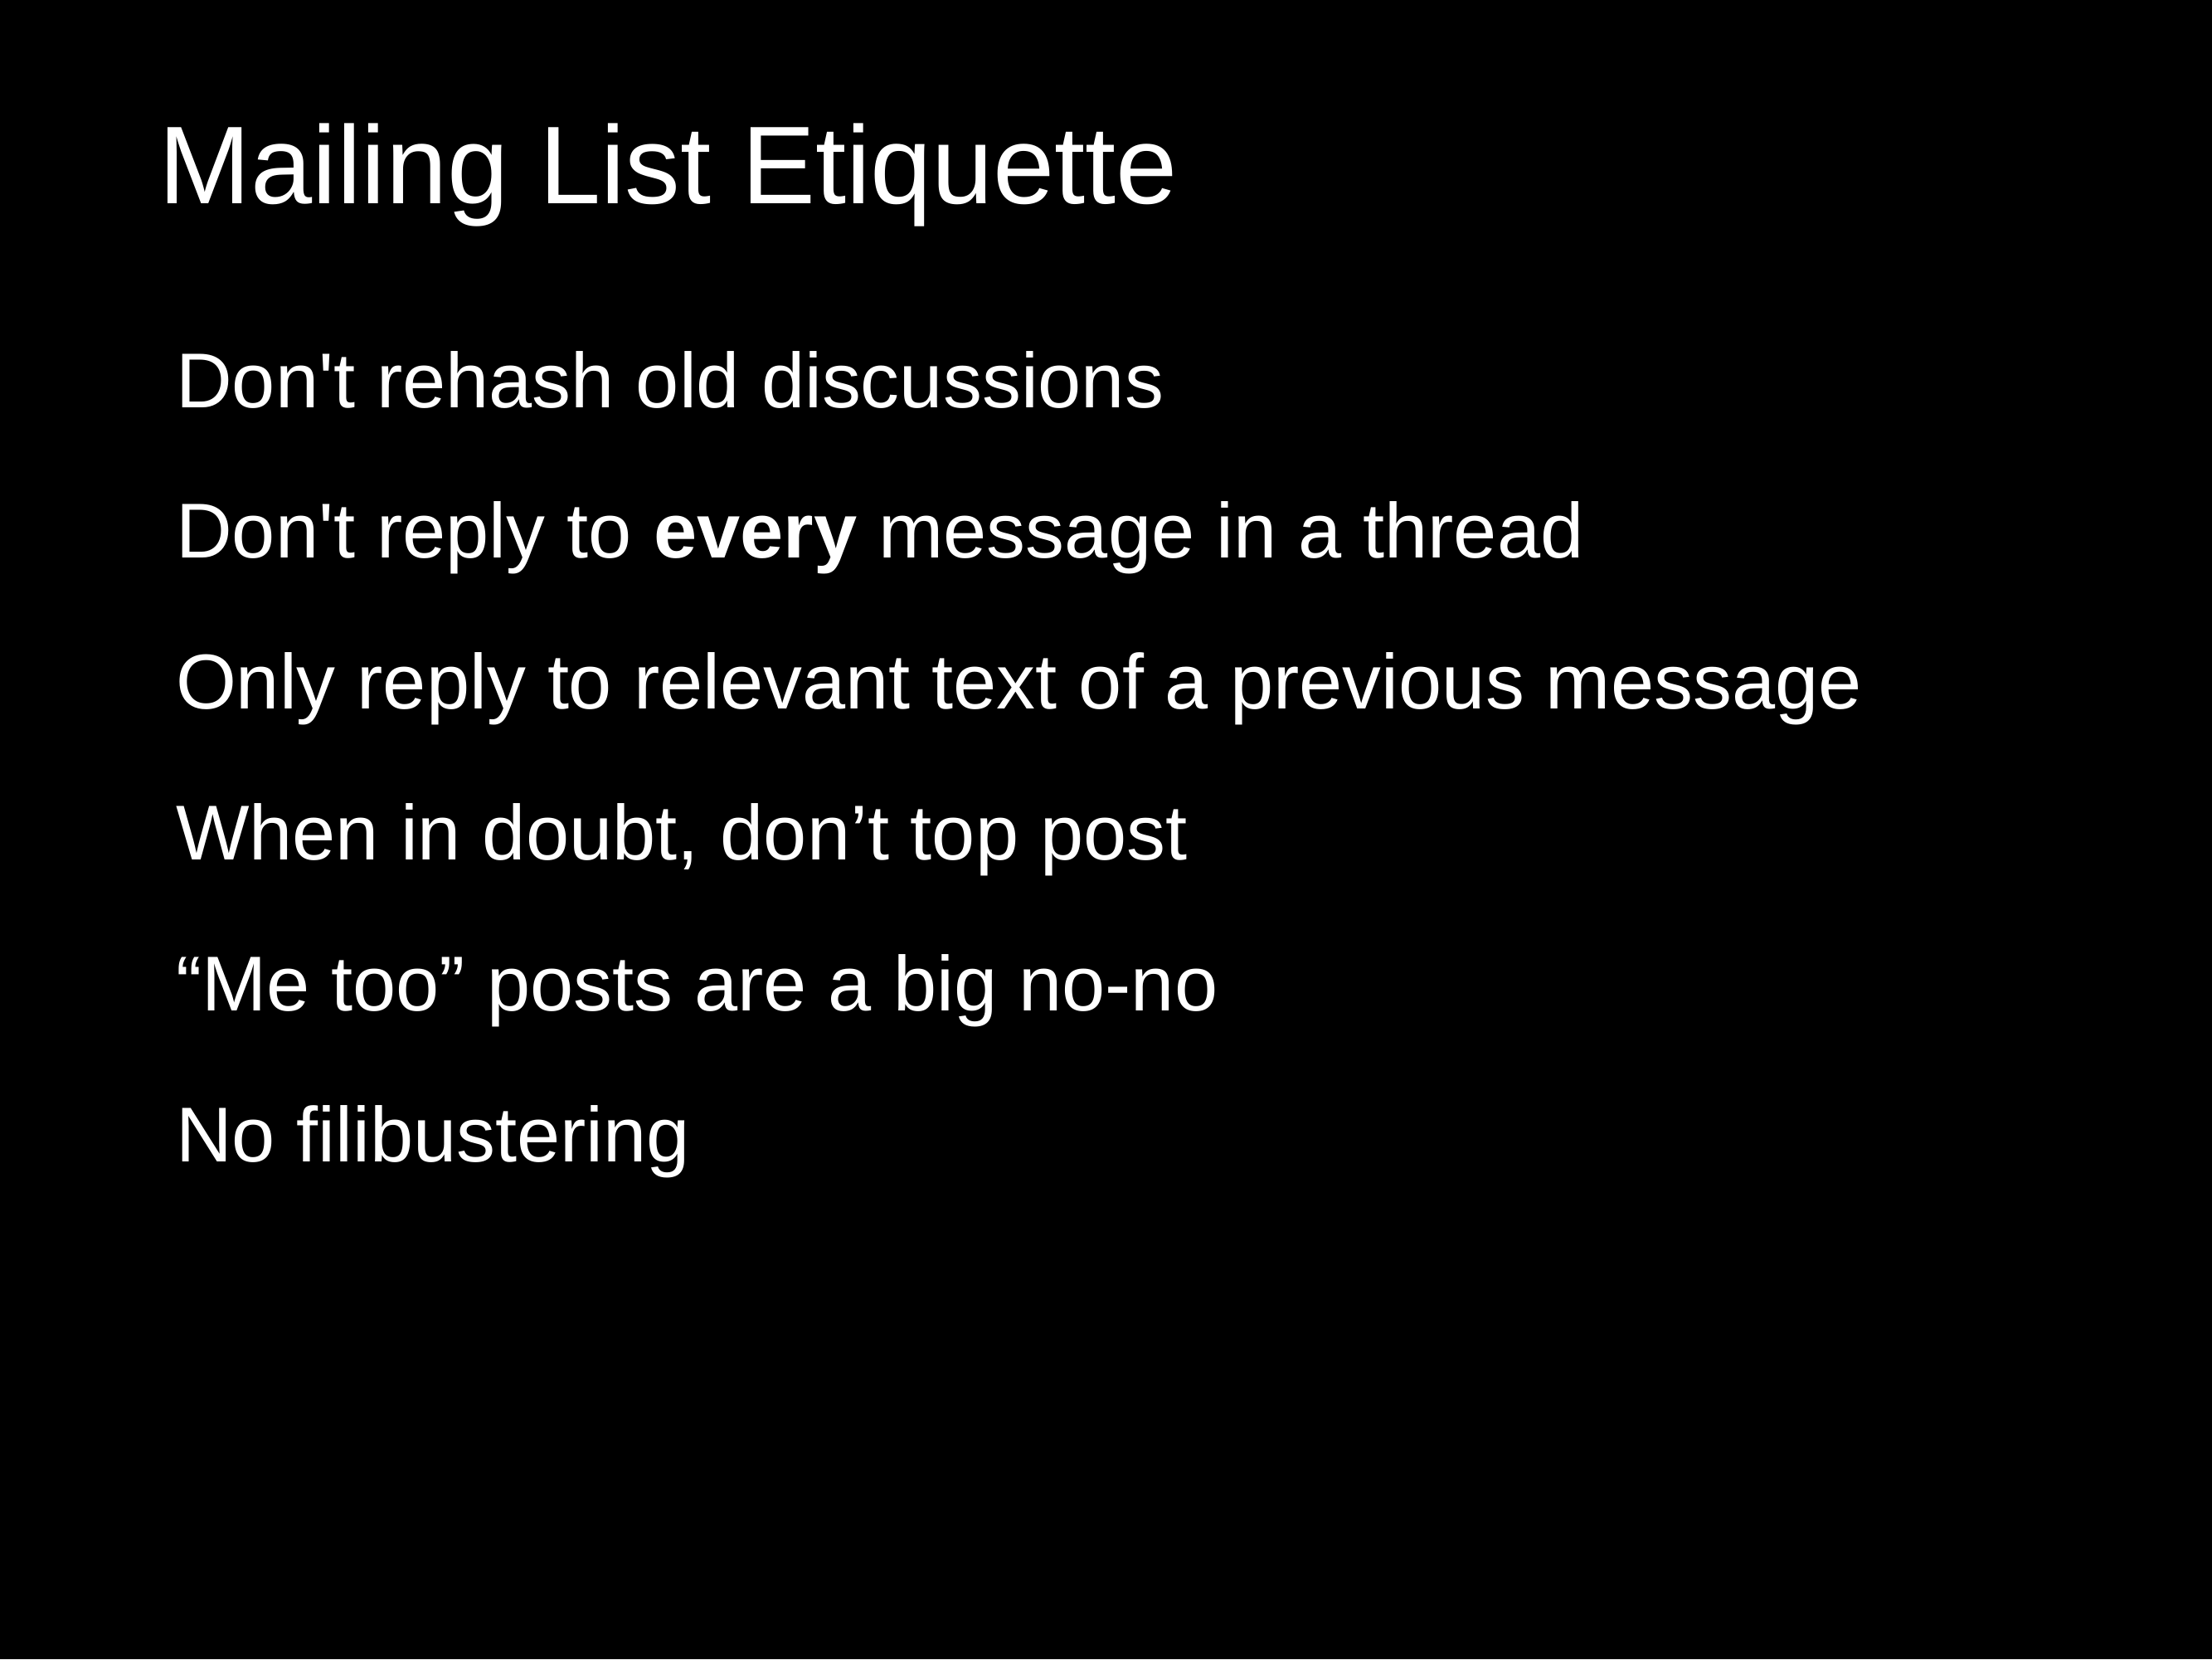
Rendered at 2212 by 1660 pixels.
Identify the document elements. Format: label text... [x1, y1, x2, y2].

title Mailing List Etiquette [152, 79, 2059, 256]
list Don't rehash old discussions Don't reply to every message in a thread Only reply to relevant text of a previous message When in doubt, don’t top post “Me too” posts are a big no-no No filibustering [152, 286, 2059, 1570]
